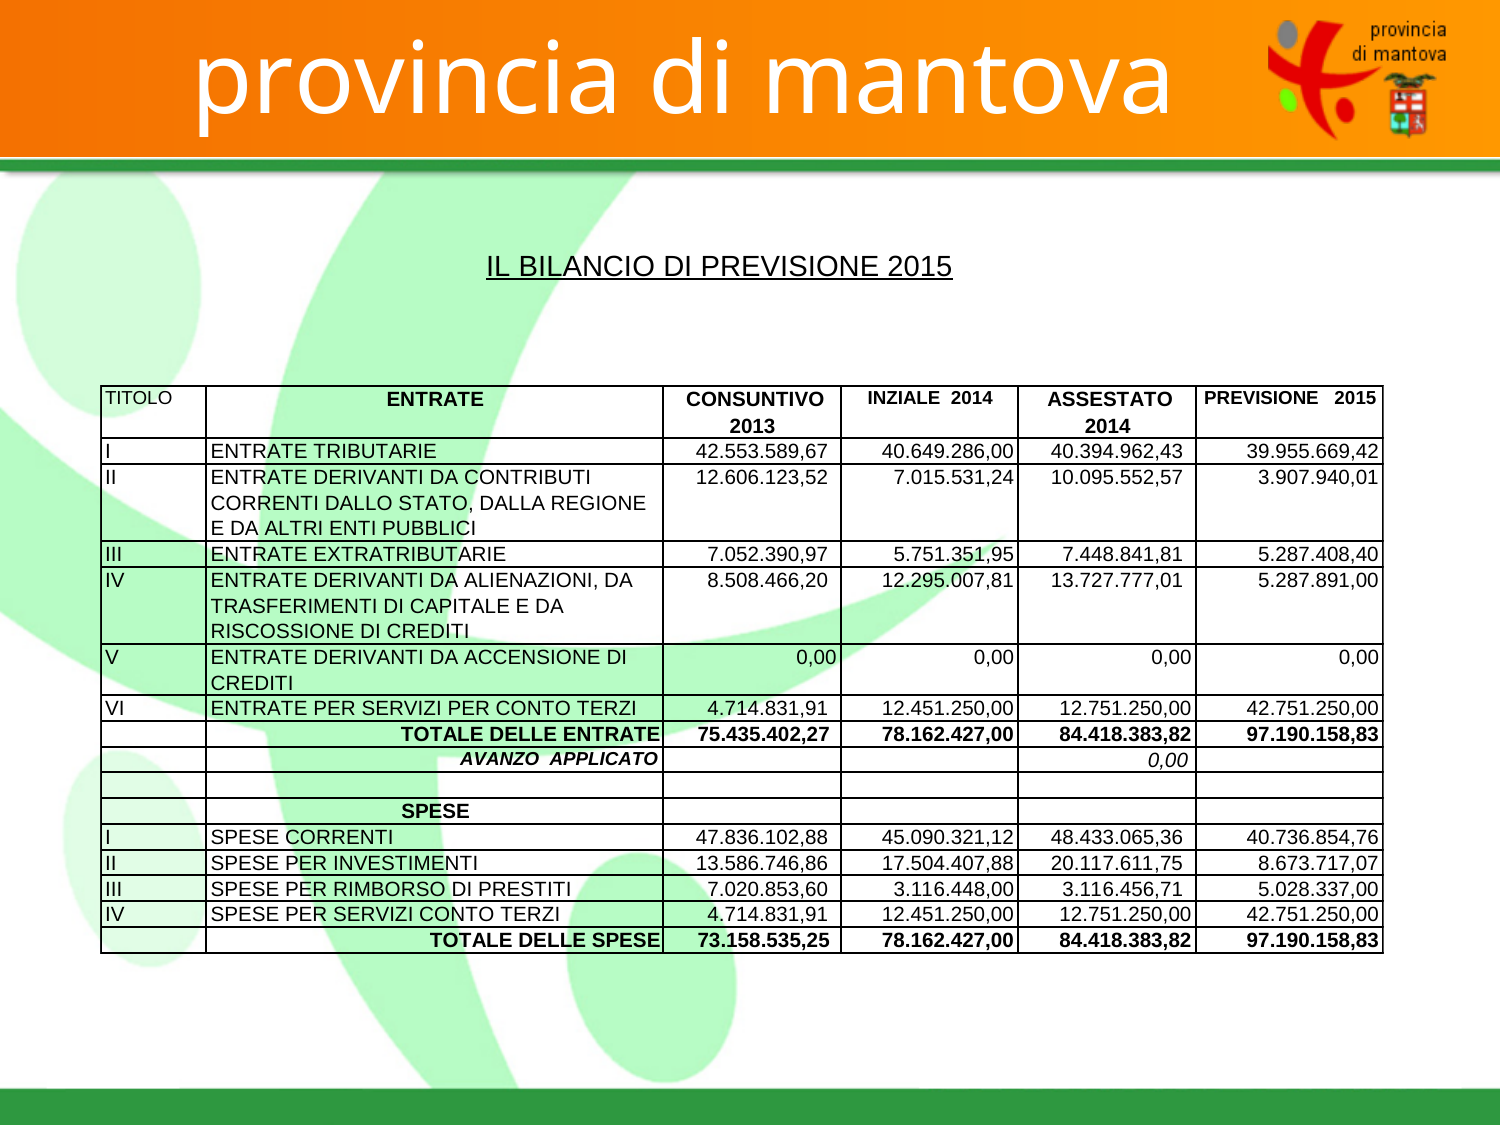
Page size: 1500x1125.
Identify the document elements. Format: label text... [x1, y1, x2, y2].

text_box IL BILANCIO DI PREVISIONE 2015 [471, 240, 968, 290]
text_box provincia di mantova [176, 5, 1205, 142]
picture [1267, 15, 1452, 142]
picture [0, 157, 1500, 1125]
